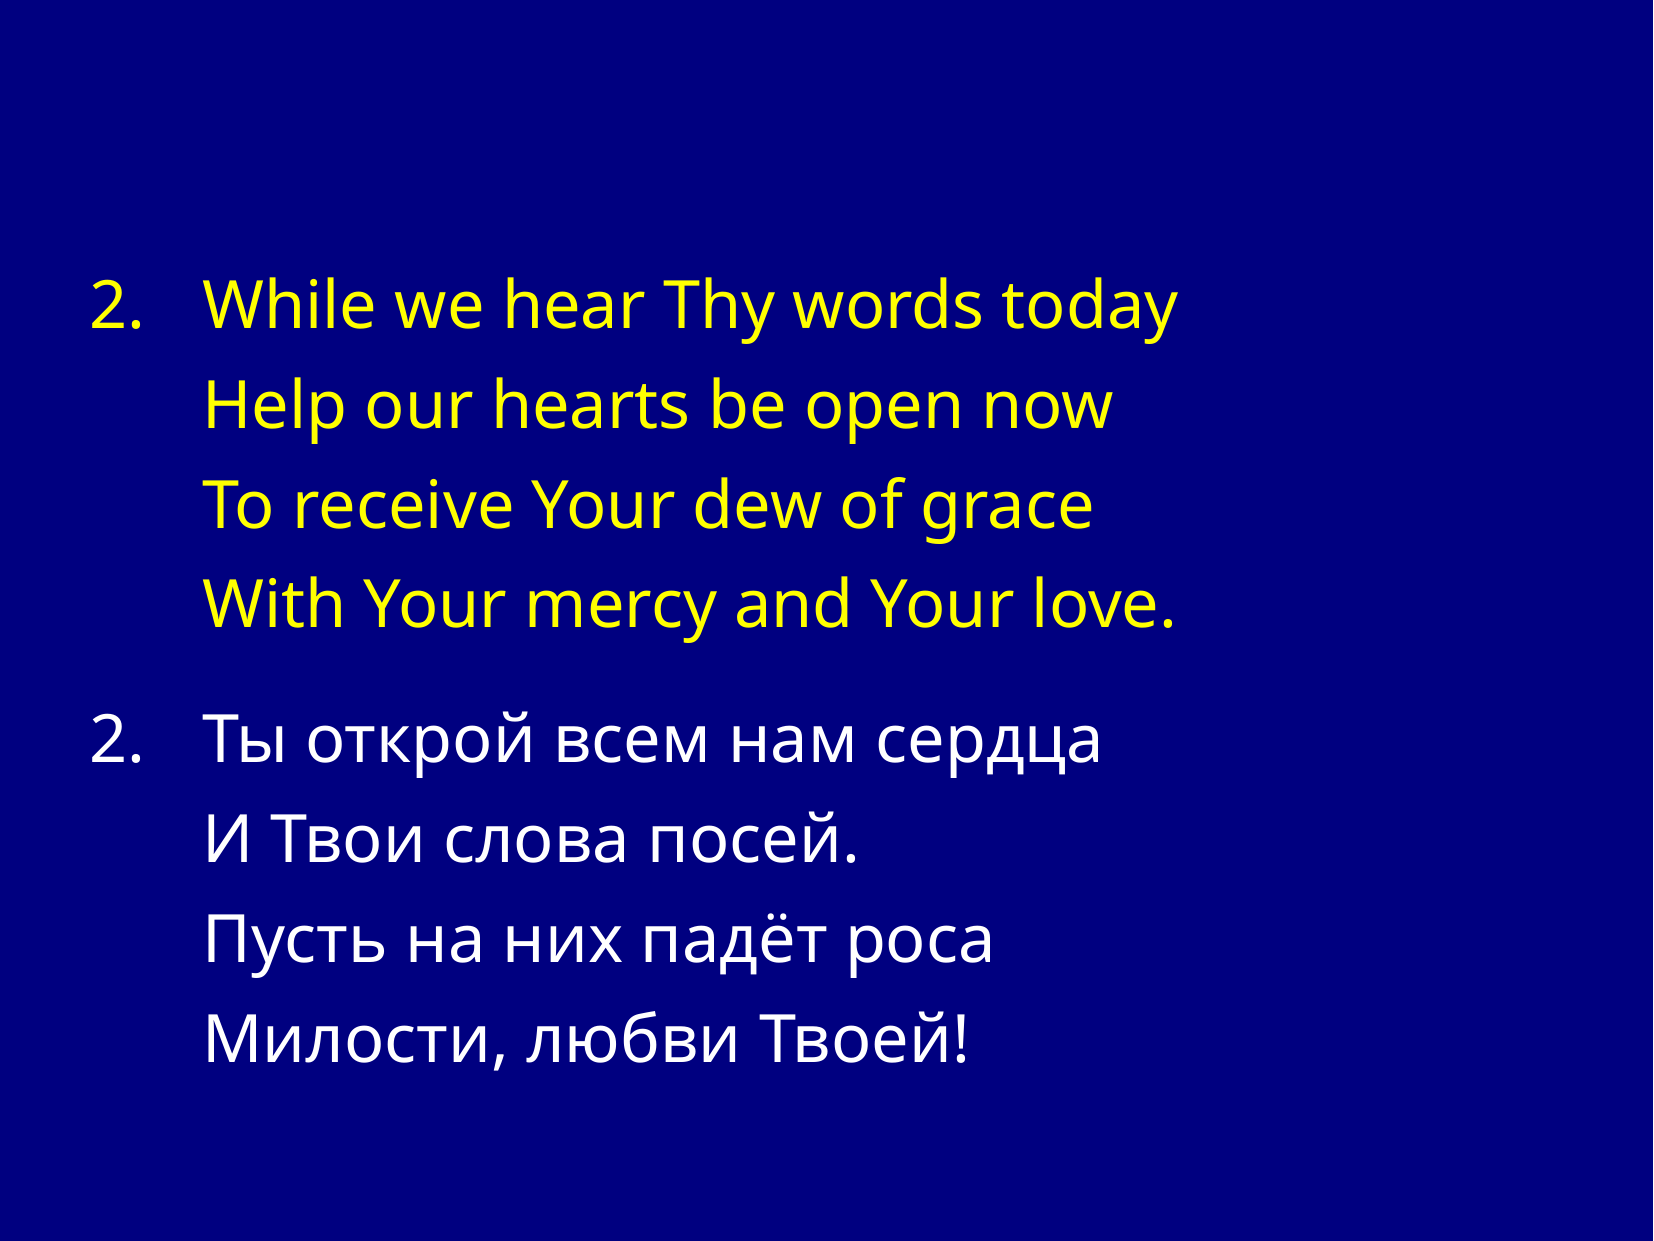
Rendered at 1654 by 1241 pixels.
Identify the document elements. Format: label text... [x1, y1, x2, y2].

text_box 2. Ты открой всем нам сердца И Твои слова посей. Пусть на них падёт роса Милости, любви Твоей! [75, 675, 1576, 1163]
text_box 2. While we hear Thy words today Help our hearts be open now To receive Your dew of grace With Your mercy and Your love. [75, 150, 1576, 638]
